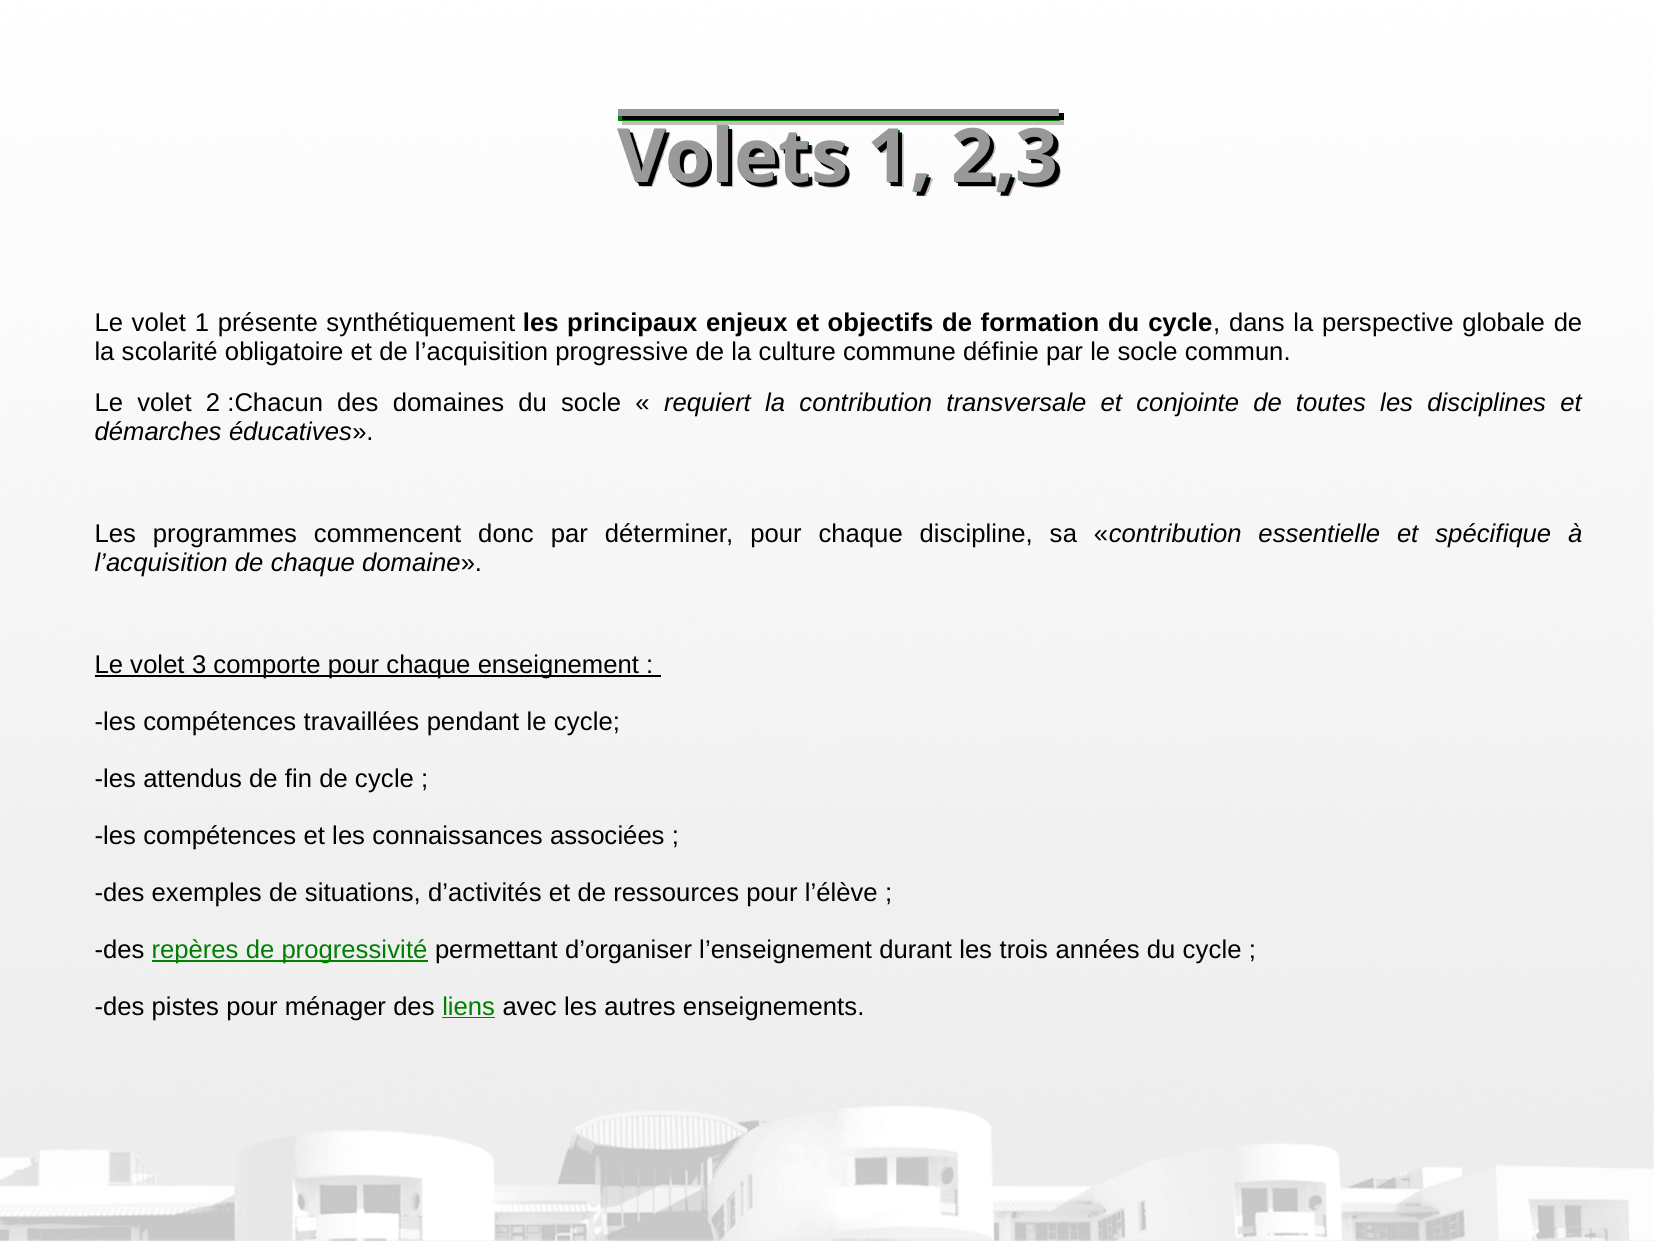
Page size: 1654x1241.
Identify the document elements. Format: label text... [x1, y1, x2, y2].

title Volets 1, 2,3 [94, 47, 1583, 260]
picture [0, 0, 1654, 1241]
list Le volet 1 présente synthétiquement les principaux enjeux et objectifs de formation du cycle, dans la perspective globale de la scolarité obligatoire et de l’acquisition progressive de la culture commune définie par le socle commun. Le volet 2 :Chacun des domaines du socle « requiert la contribution transversale et conjointe de toutes les disciplines et démarches éducatives». Les programmes commencent donc par déterminer, pour chaque discipline, sa «contribution essentielle et spécifique à l’acquisition de chaque domaine». Le volet 3 comporte pour chaque enseignement : -les compétences travaillées pendant le cycle; -les attendus de fin de cycle ; -les compétences et les connaissances associées ; -des exemples de situations, d’activités et de ressources pour l’élève ; -des repères de progressivité permettant d’organiser l’enseignement durant les trois années du cycle ; -des pistes pour ménager des liens avec les autres enseignements. [94, 308, 1583, 1028]
